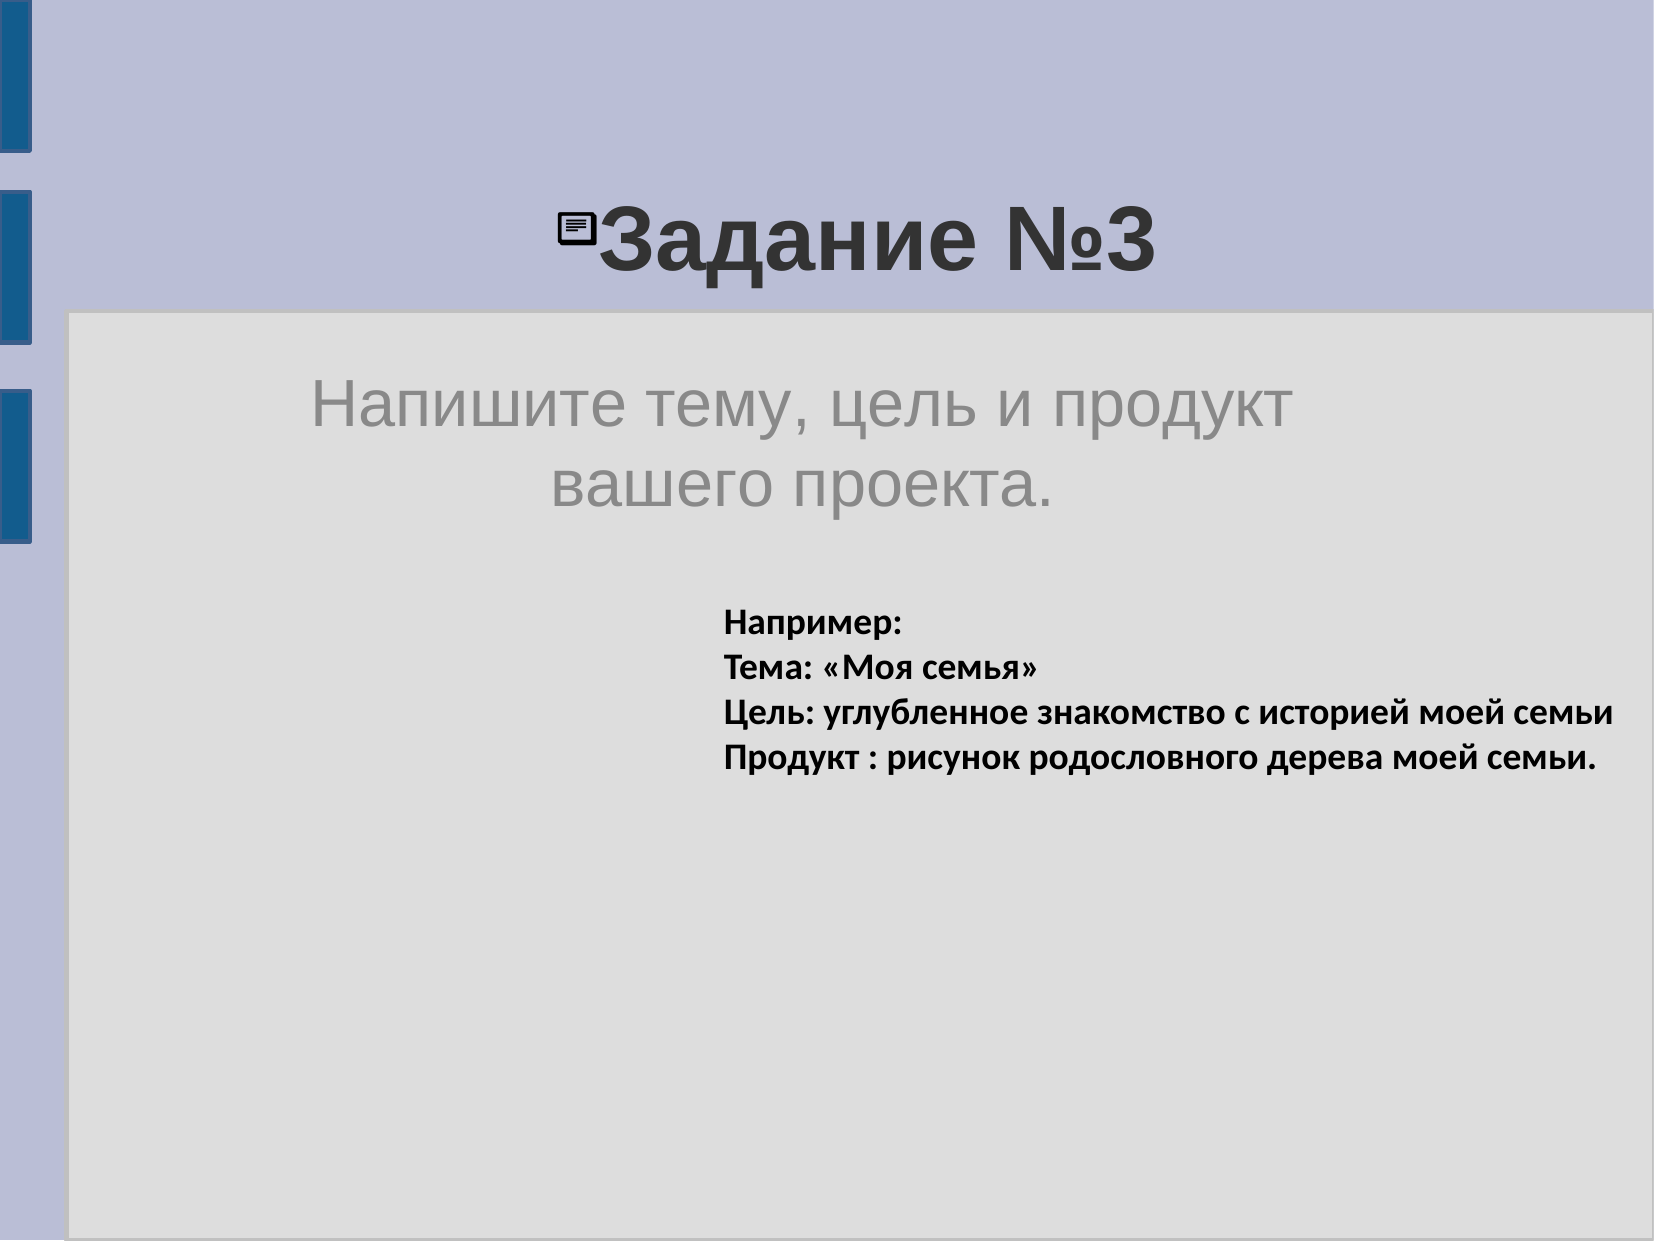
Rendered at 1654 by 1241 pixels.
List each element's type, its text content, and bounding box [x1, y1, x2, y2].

title Задание №3 [153, 100, 1560, 367]
text_box Например: Тема: «Моя семья» Цель: углубленное знакомство с историей моей семьи Продукт : рисунок родословного дерева моей семьи. [709, 590, 1630, 785]
subtitle Напишите тему, цель и продукт вашего проекта. [224, 360, 1382, 678]
